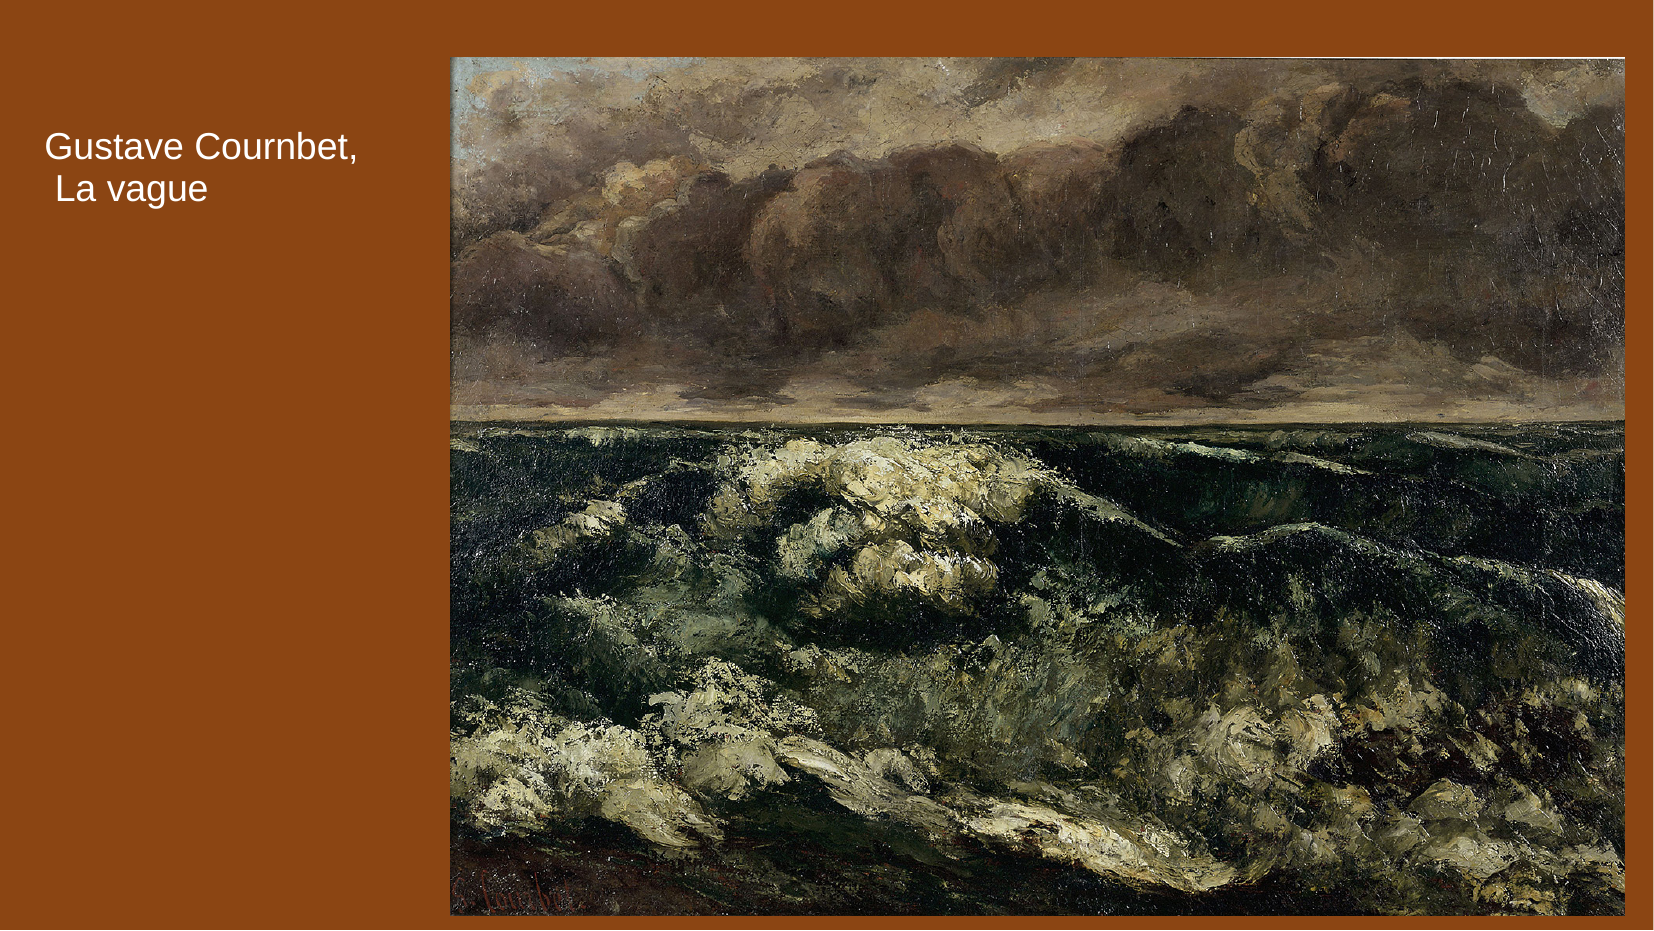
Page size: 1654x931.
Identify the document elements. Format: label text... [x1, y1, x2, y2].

picture [450, 57, 1625, 916]
text_box Gustave Cournbet, La vague [29, 118, 375, 260]
